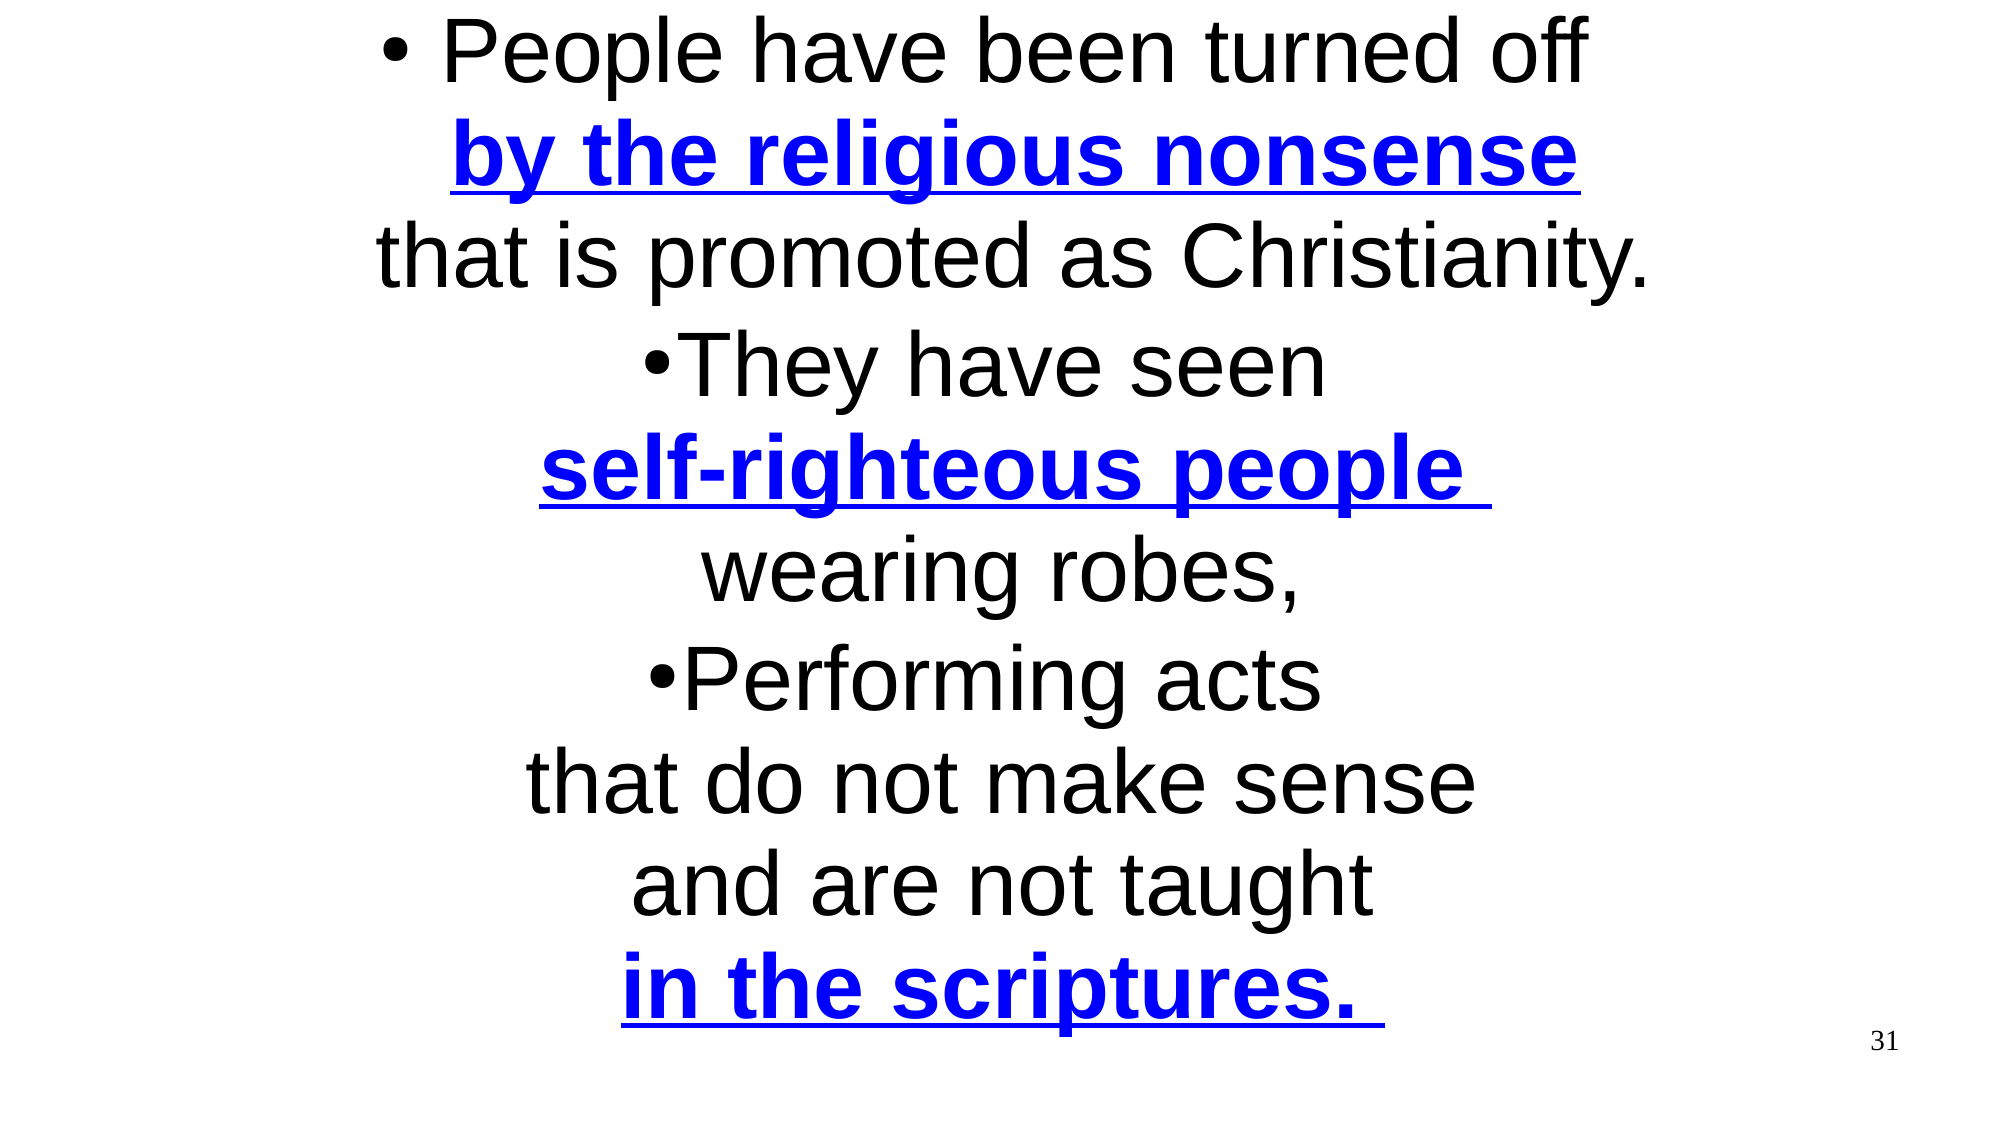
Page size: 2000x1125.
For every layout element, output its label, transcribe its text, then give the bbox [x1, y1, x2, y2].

list People have been turned off by the religious nonsense that is promoted as Christianity. They have seen self-righteous people wearing robes, Performing acts that do not make sense and are not taught in the scriptures. [0, 0, 1996, 1123]
